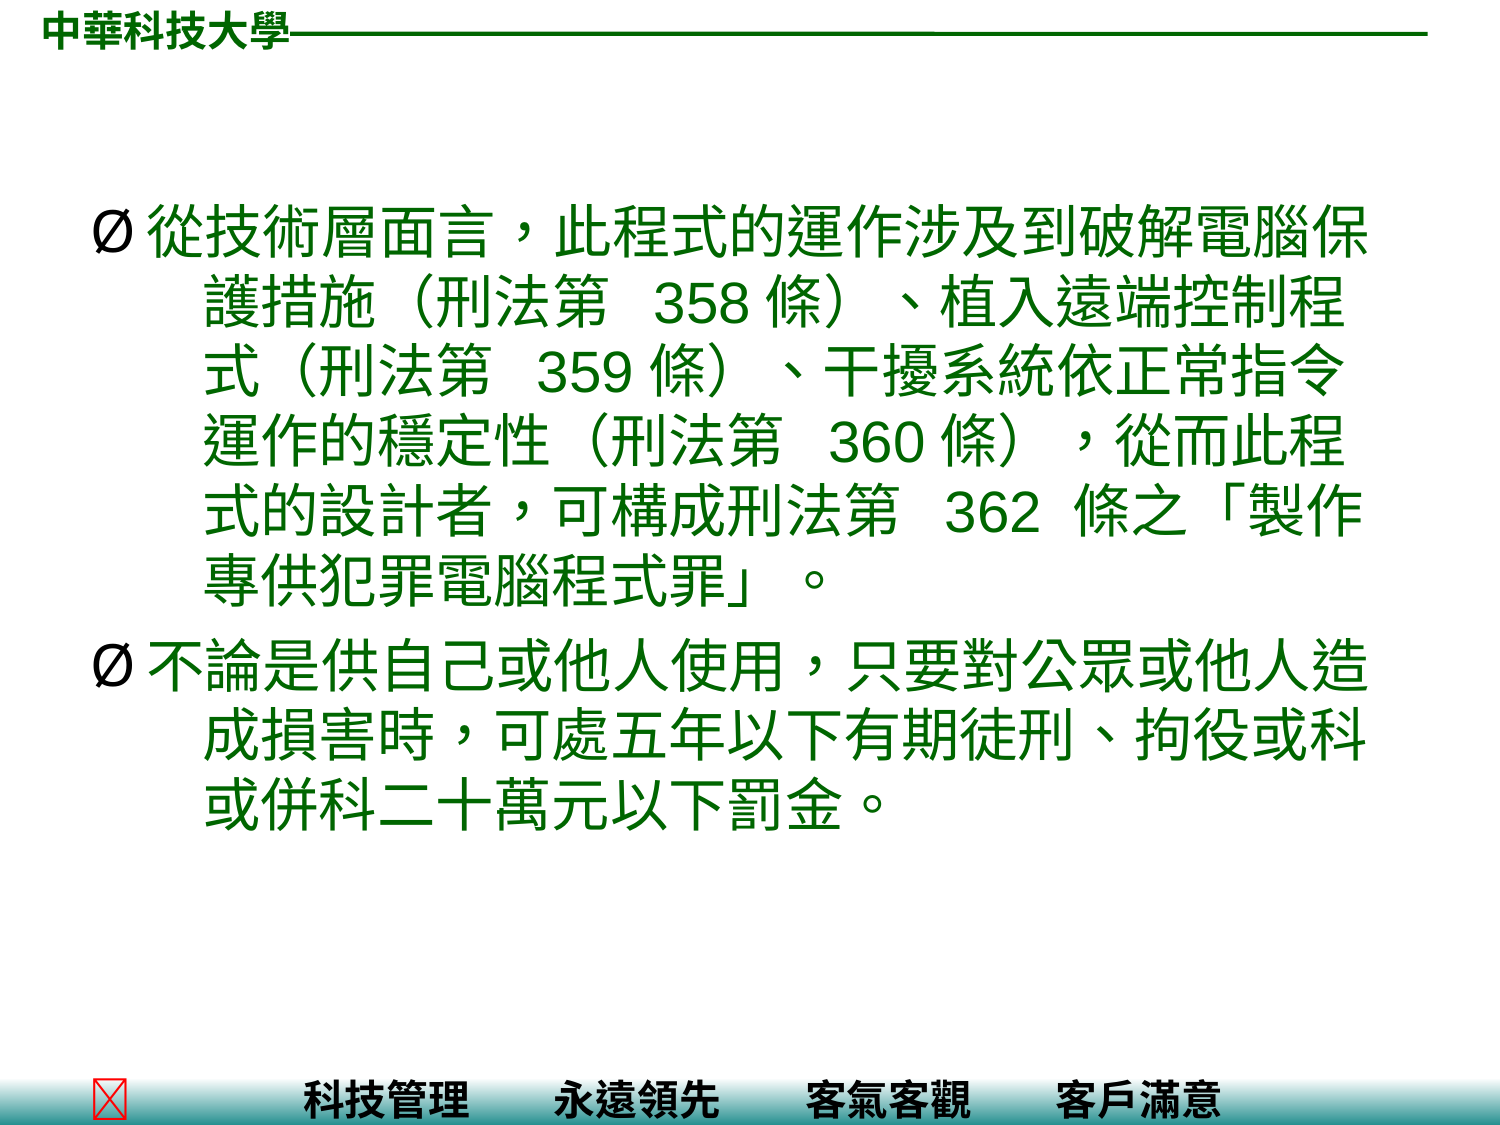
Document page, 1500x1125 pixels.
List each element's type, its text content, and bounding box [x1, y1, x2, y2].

list 從技術層面言，此程式的運作涉及到破解電腦保護措施（刑法第 358條）、植入遠端控制程式（刑法第 359條）、干擾系統依正常指令運作的穩定性（刑法第 360條），從而此程式的設計者，可構成刑法第 362 條之「製作專供犯罪電腦程式罪」。 不論是供自己或他人使用，只要對公眾或他人造成損害時，可處五年以下有期徒刑、拘役或科或併科二十萬元以下罰金。 [75, 187, 1413, 1038]
